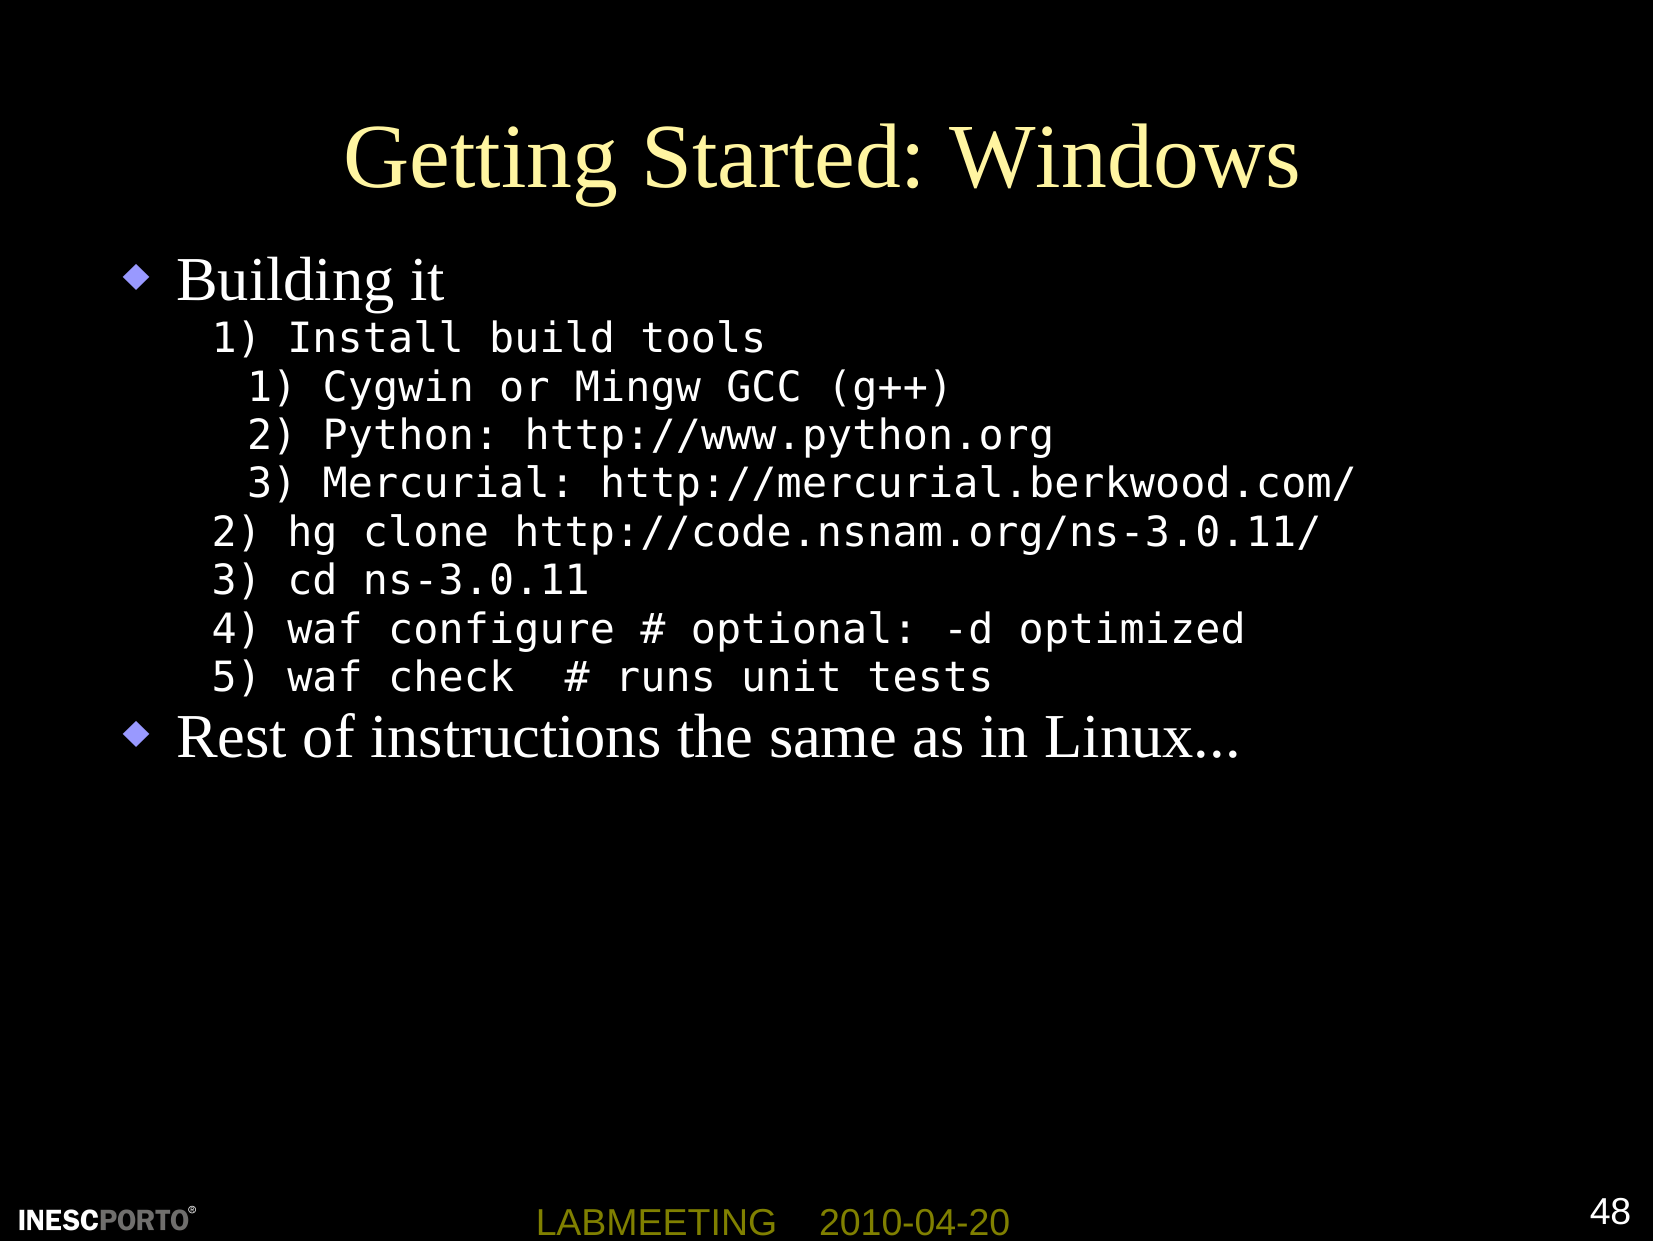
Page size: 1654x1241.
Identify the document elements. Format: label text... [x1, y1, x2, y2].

list Building it Install build tools Cygwin or Mingw GCC (g++) Python: http://www.python.org Mercurial: http://mercurial.berkwood.com/ hg clone http://code.nsnam.org/ns-3.0.11/ cd ns-3.0.11 waf configure # optional: -d optimized waf check # runs unit tests Rest of instructions the same as in Linux... [105, 244, 1552, 1201]
title Getting Started: Windows [40, 48, 1607, 264]
picture [9, 1181, 201, 1241]
